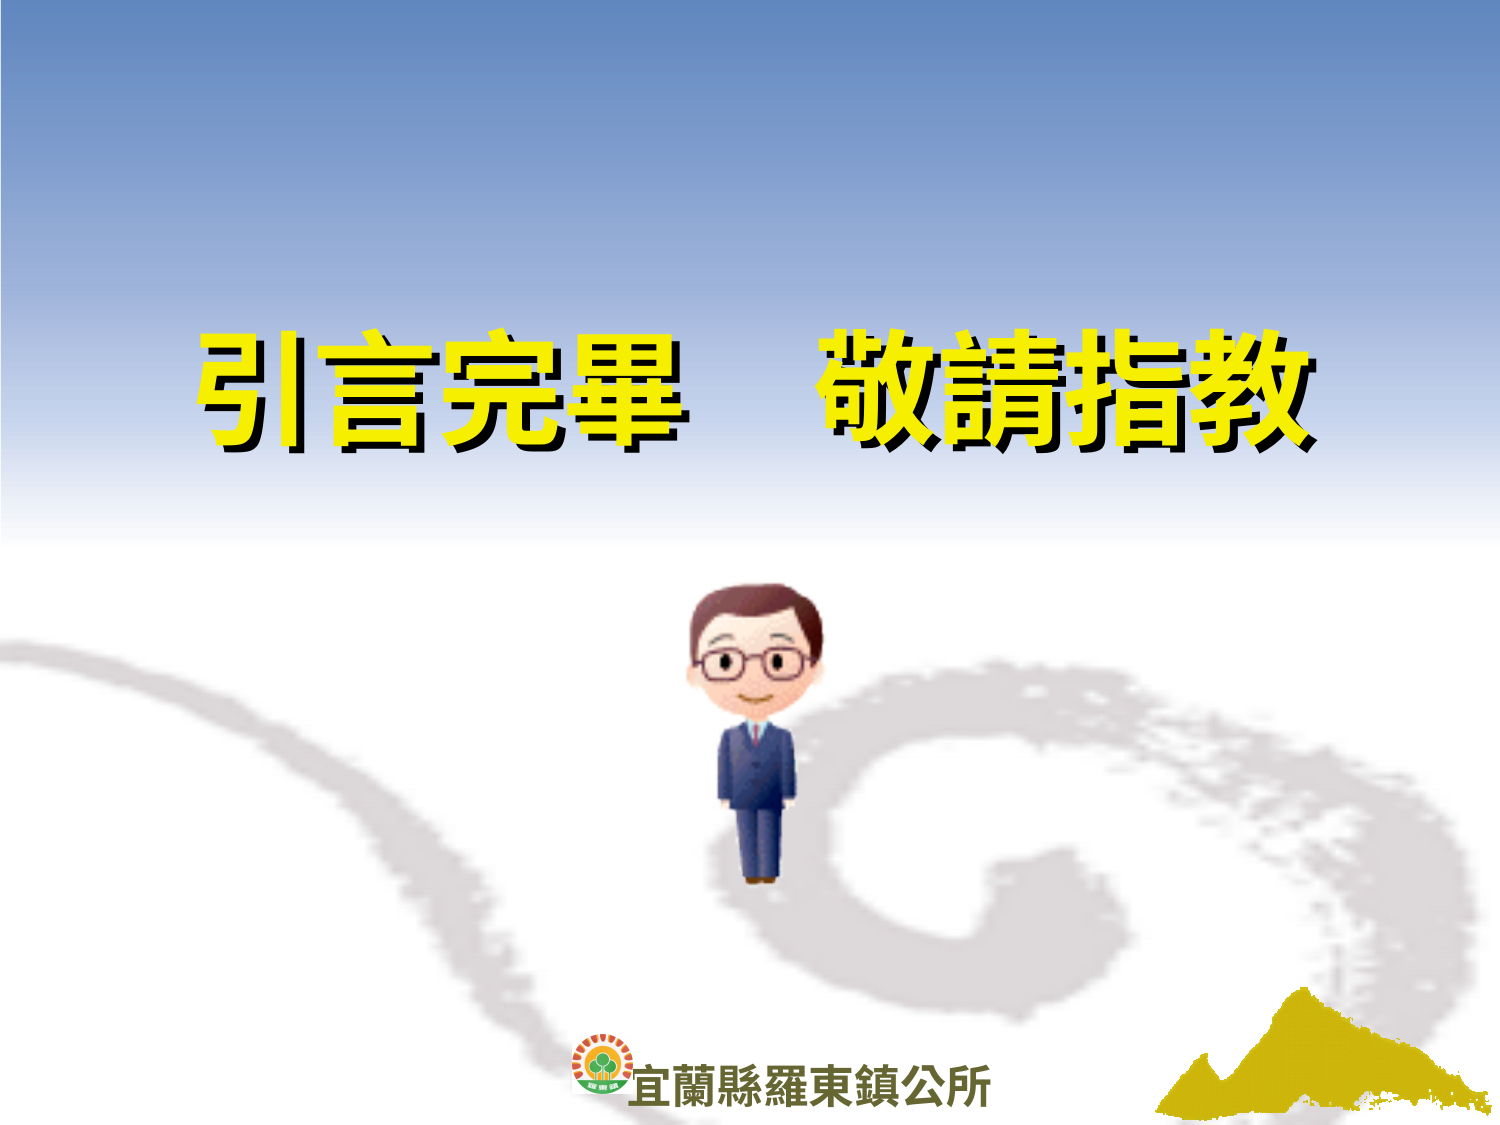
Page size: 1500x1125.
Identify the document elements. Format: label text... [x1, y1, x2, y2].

title 引言完畢 敬請指教 [159, 267, 1341, 504]
picture [0, 0, 1500, 1125]
